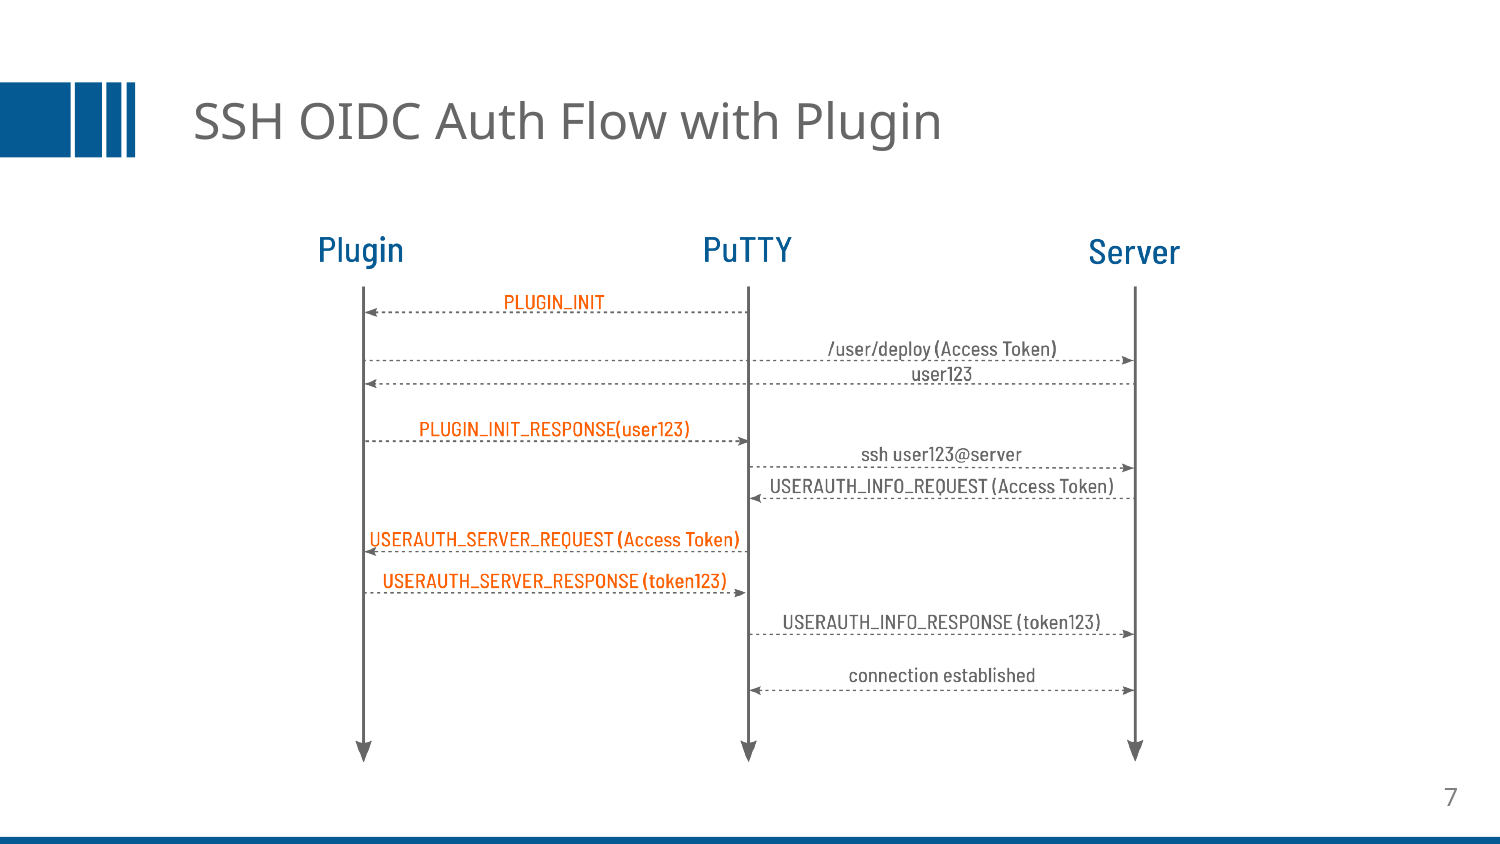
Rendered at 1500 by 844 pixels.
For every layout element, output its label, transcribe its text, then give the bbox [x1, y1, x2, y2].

title SSH OIDC Auth Flow with Plugin [193, 76, 1313, 164]
picture [320, 236, 1180, 762]
